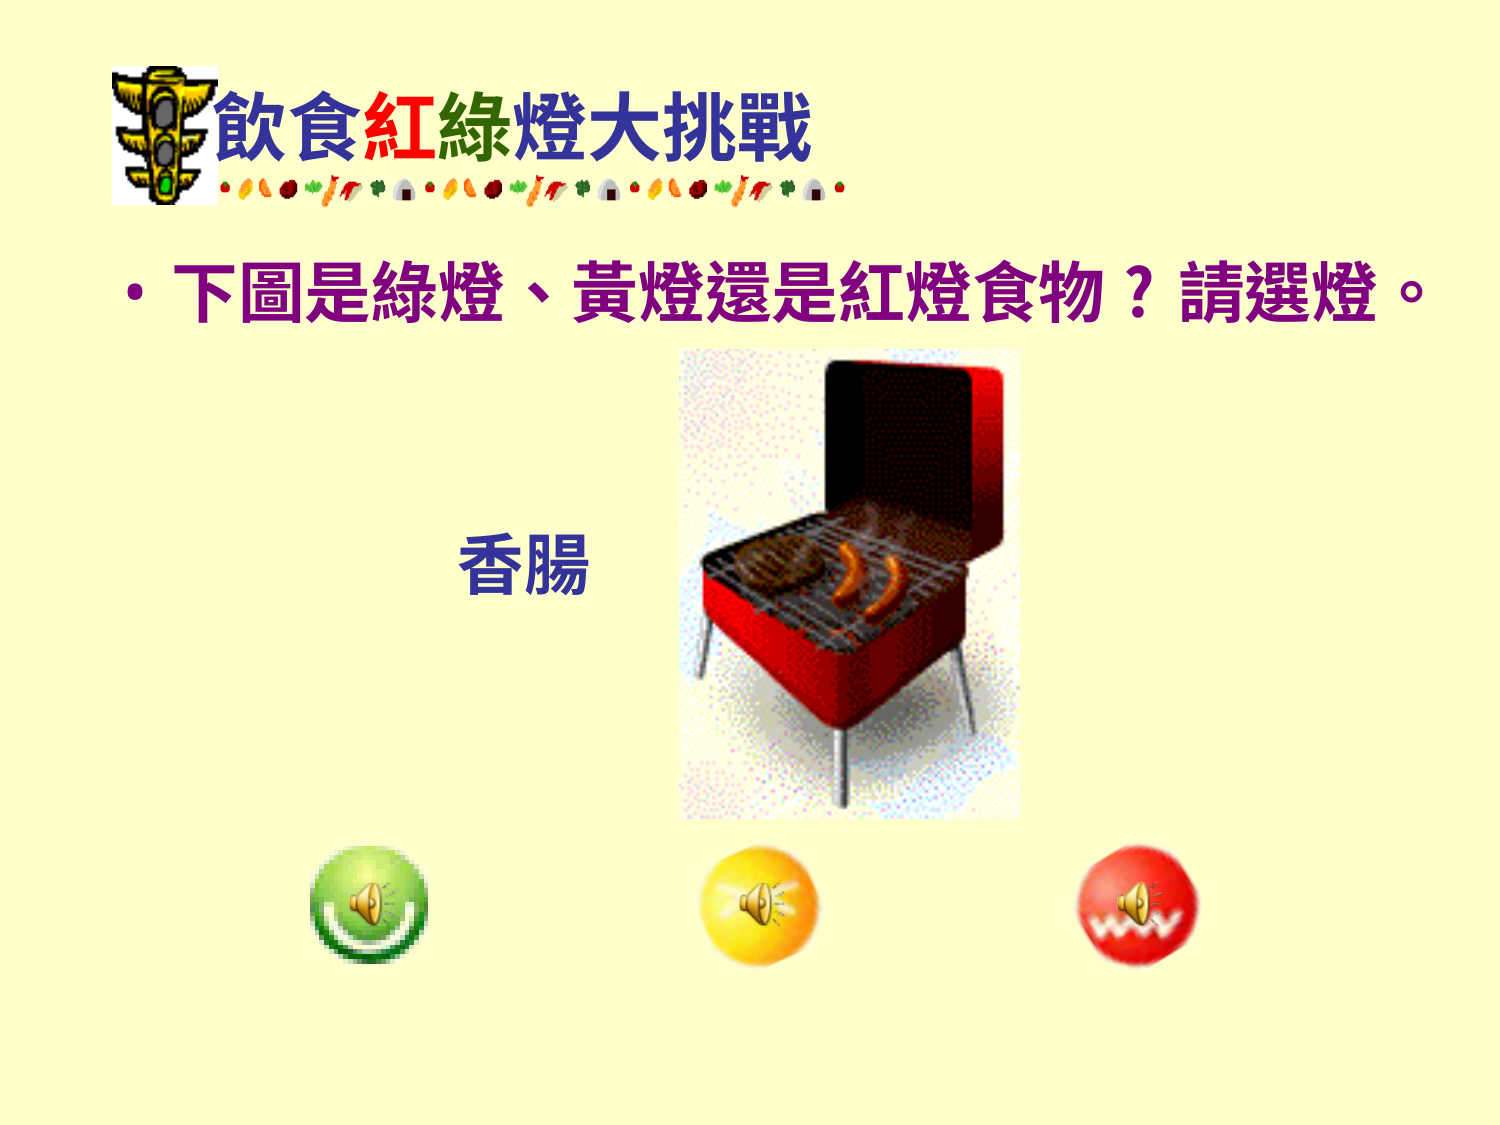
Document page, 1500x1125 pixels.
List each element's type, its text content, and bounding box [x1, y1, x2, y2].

picture [112, 66, 847, 209]
list 下圖是綠燈、黃燈還是紅燈食物?請選燈。 [100, 243, 1436, 351]
picture [1048, 817, 1231, 992]
picture [673, 822, 850, 988]
picture [301, 846, 443, 964]
text_box 飲食紅綠燈大挑戰 [194, 78, 868, 173]
picture [679, 349, 1020, 819]
text_box 香腸 [443, 515, 607, 611]
